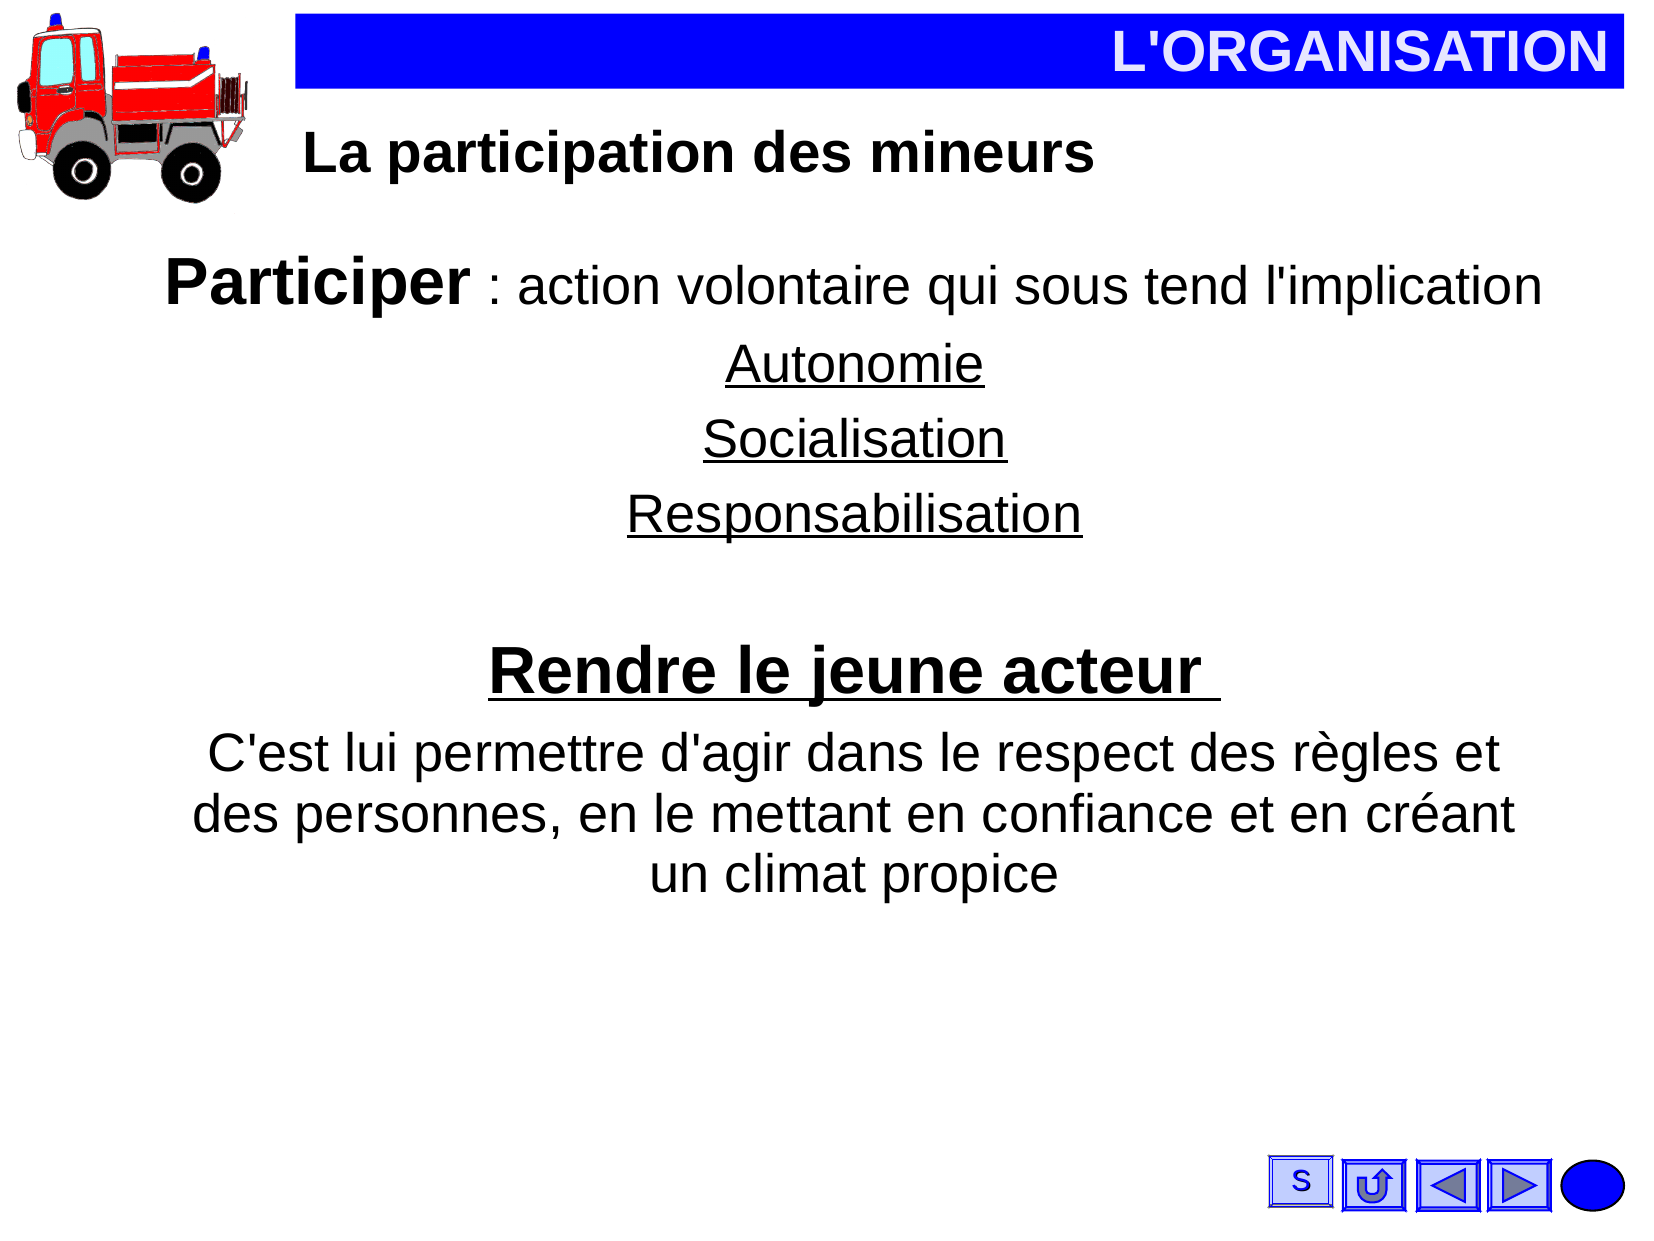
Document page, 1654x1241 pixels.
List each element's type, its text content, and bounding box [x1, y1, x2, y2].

text_box L'ORGANISATION [295, 13, 1625, 89]
list Participer : action volontaire qui sous tend l'implication Autonomie Socialisation Responsabilisation Rendre le jeune acteur C'est lui permettre d'agir dans le respect des règles et des personnes, en le mettant en confiance et en créant un climat propice [88, 236, 1565, 1213]
text_box La participation des mineurs [287, 112, 1112, 193]
picture [8, 8, 257, 216]
text_box [1565, 1160, 1625, 1211]
